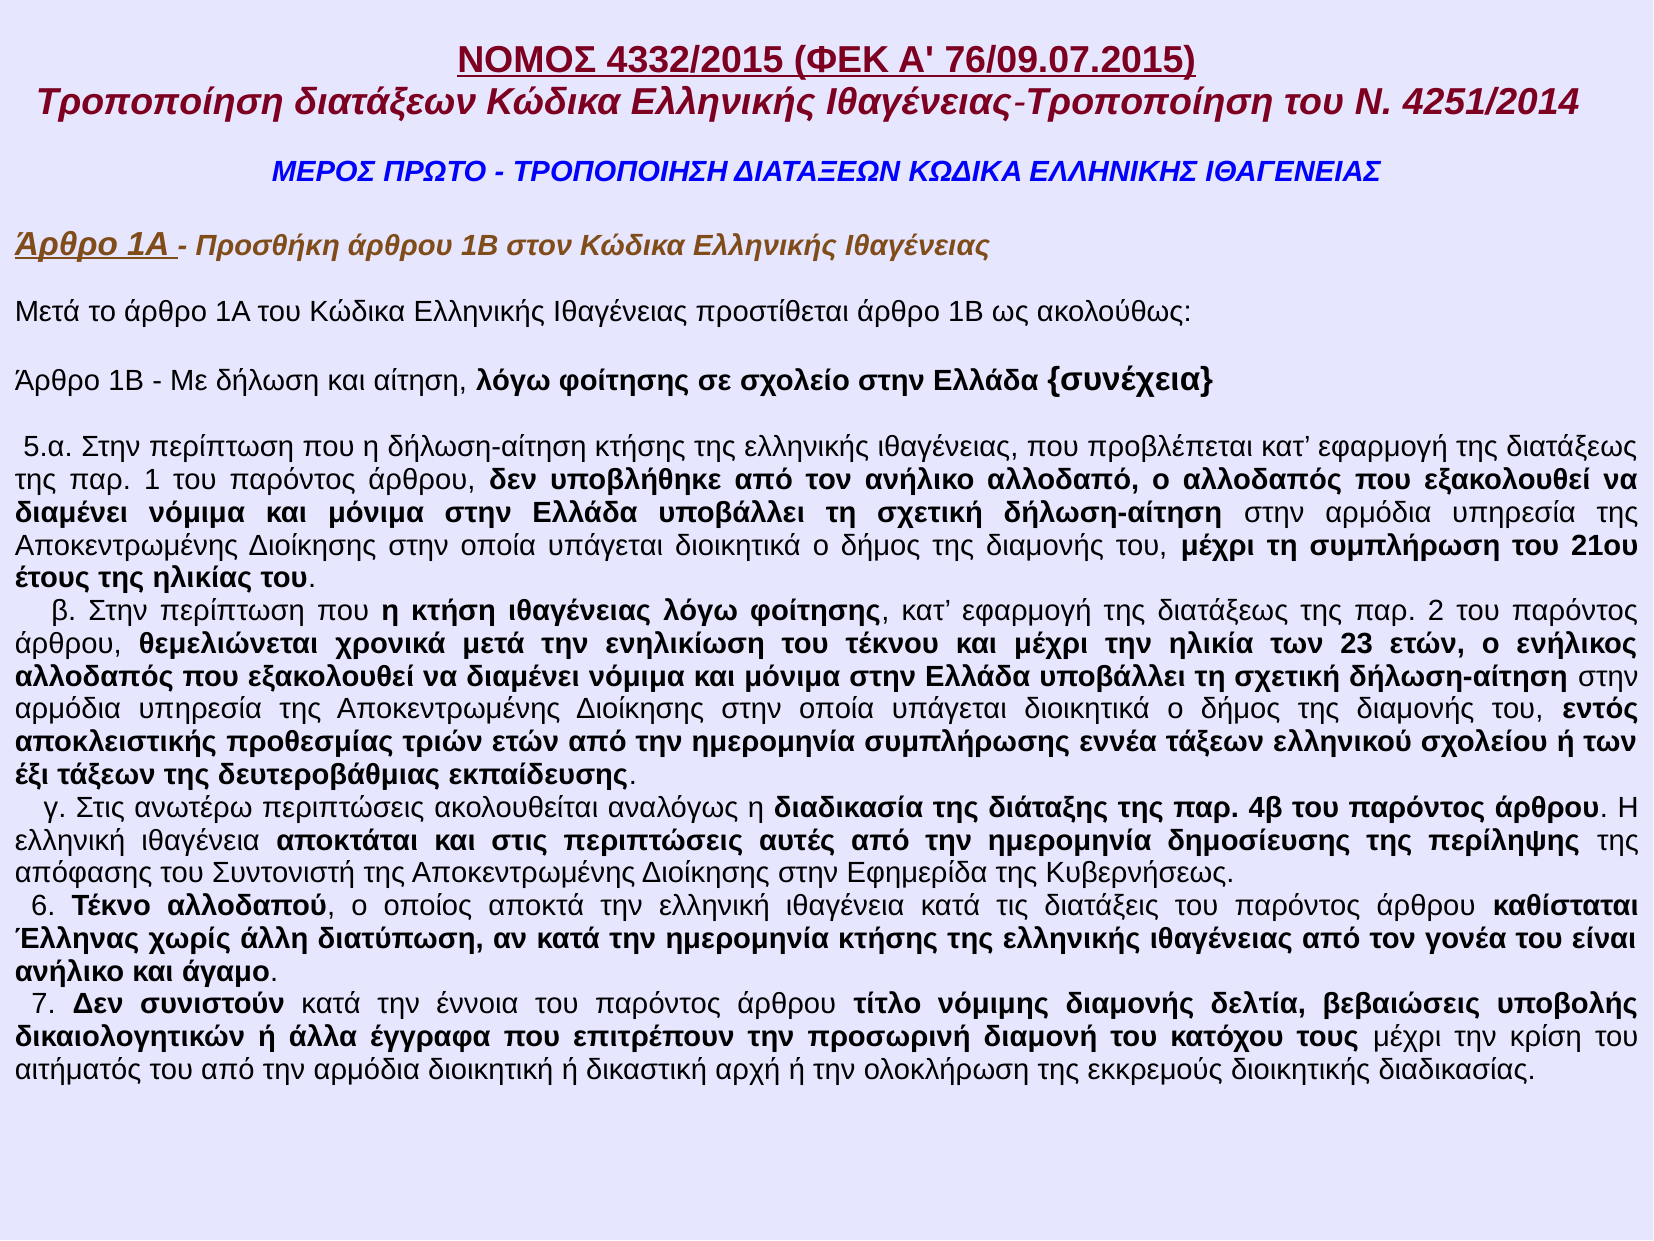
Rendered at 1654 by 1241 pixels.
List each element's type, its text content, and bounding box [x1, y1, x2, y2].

text_box NOMOΣ 4332/2015 (ΦΕΚ Α' 76/09.07.2015) Τροποποίηση διατάξεων Κώδικα Ελληνικής Ιθαγένειας-Τροποποίηση του Ν. 4251/2014 ΜΕΡΟΣ ΠΡΩΤΟ - ΤΡΟΠΟΠΟΙΗΣΗ ΔΙΑΤΑΞΕΩΝ ΚΩΔΙΚΑ ΕΛΛΗΝΙΚΗΣ ΙΘΑΓΕΝΕΙΑΣ Άρθρο 1Α - Προσθήκη άρθρου 1Β στον Κώδικα Ελληνικής Ιθαγένειας Μετά το άρθρο 1Α του Κώδικα Ελληνικής Ιθαγένειας προστίθεται άρθρο 1Β ως ακολούθως: Άρθρο 1Β - Με δήλωση και αίτηση, λόγω φοίτησης σε σχολείο στην Ελλάδα {συνέχεια} 5.α. Στην περίπτωση που η δήλωση-αίτηση κτήσης της ελληνικής ιθαγένειας, που προβλέπεται κατ’ εφαρμογή της διατάξεως της παρ. 1 του παρόντος άρθρου, δεν υποβλήθηκε από τον ανήλικο αλλοδαπό, ο αλλοδαπός που εξακολουθεί να διαμένει νόμιμα και μόνιμα στην Ελλάδα υποβάλλει τη σχετική δήλωση-αίτηση στην αρμόδια υπηρεσία της Αποκεντρωμένης Διοίκησης στην οποία υπάγεται διοικητικά ο δήμος της διαμονής του, μέχρι τη συμπλήρωση του 21ου έτους της ηλικίας του. β. Στην περίπτωση που η κτήση ιθαγένειας λόγω φοίτησης, κατ’ εφαρμογή της διατάξεως της παρ. 2 του παρόντος άρθρου, θεμελιώνεται χρονικά μετά την ενηλικίωση του τέκνου και μέχρι την ηλικία των 23 ετών, ο ενήλικος αλλοδαπός που εξακολουθεί να διαμένει νόμιμα και μόνιμα στην Ελλάδα υποβάλλει τη σχετική δήλωση-αίτηση στην αρμόδια υπηρεσία της Αποκεντρωμένης Διοίκησης στην οποία υπάγεται διοικητικά ο δήμος της διαμονής του, εντός αποκλειστικής προθεσμίας τριών ετών από την ημερομηνία συμπλήρωσης εννέα τάξεων ελληνικού σχολείου ή των έξι τάξεων της δευτεροβάθμιας εκπαίδευσης. γ. Στις ανωτέρω περιπτώσεις ακολουθείται αναλόγως η διαδικασία της διάταξης της παρ. 4β του παρόντος άρθρου. Η ελληνική ιθαγένεια αποκτάται και στις περιπτώσεις αυτές από την ημερομηνία δημοσίευσης της περίληψης της απόφασης του Συντονιστή της Αποκεντρωμένης Διοίκησης στην Εφημερίδα της Κυβερνήσεως. 6. Τέκνο αλλοδαπού, ο οποίος αποκτά την ελληνική ιθαγένεια κατά τις διατάξεις του παρόντος άρθρου καθίσταται Έλληνας χωρίς άλλη διατύπωση, αν κατά την ημερομηνία κτήσης της ελληνικής ιθαγένειας από τον γονέα του είναι ανήλικο και άγαμο. 7. Δεν συνιστούν κατά την έννοια του παρόντος άρθρου τίτλο νόμιμης διαμονής δελτία, βεβαιώσεις υποβολής δικαιολογητικών ή άλλα έγγραφα που επιτρέπουν την προσωρινή διαμονή του κατόχου τους μέχρι την κρίση του αιτήματός του από την αρμόδια διοικητική ή δικαστική αρχή ή την ολοκλήρωση της εκκρεμούς διοικητικής διαδικασίας. [0, 0, 1654, 1241]
